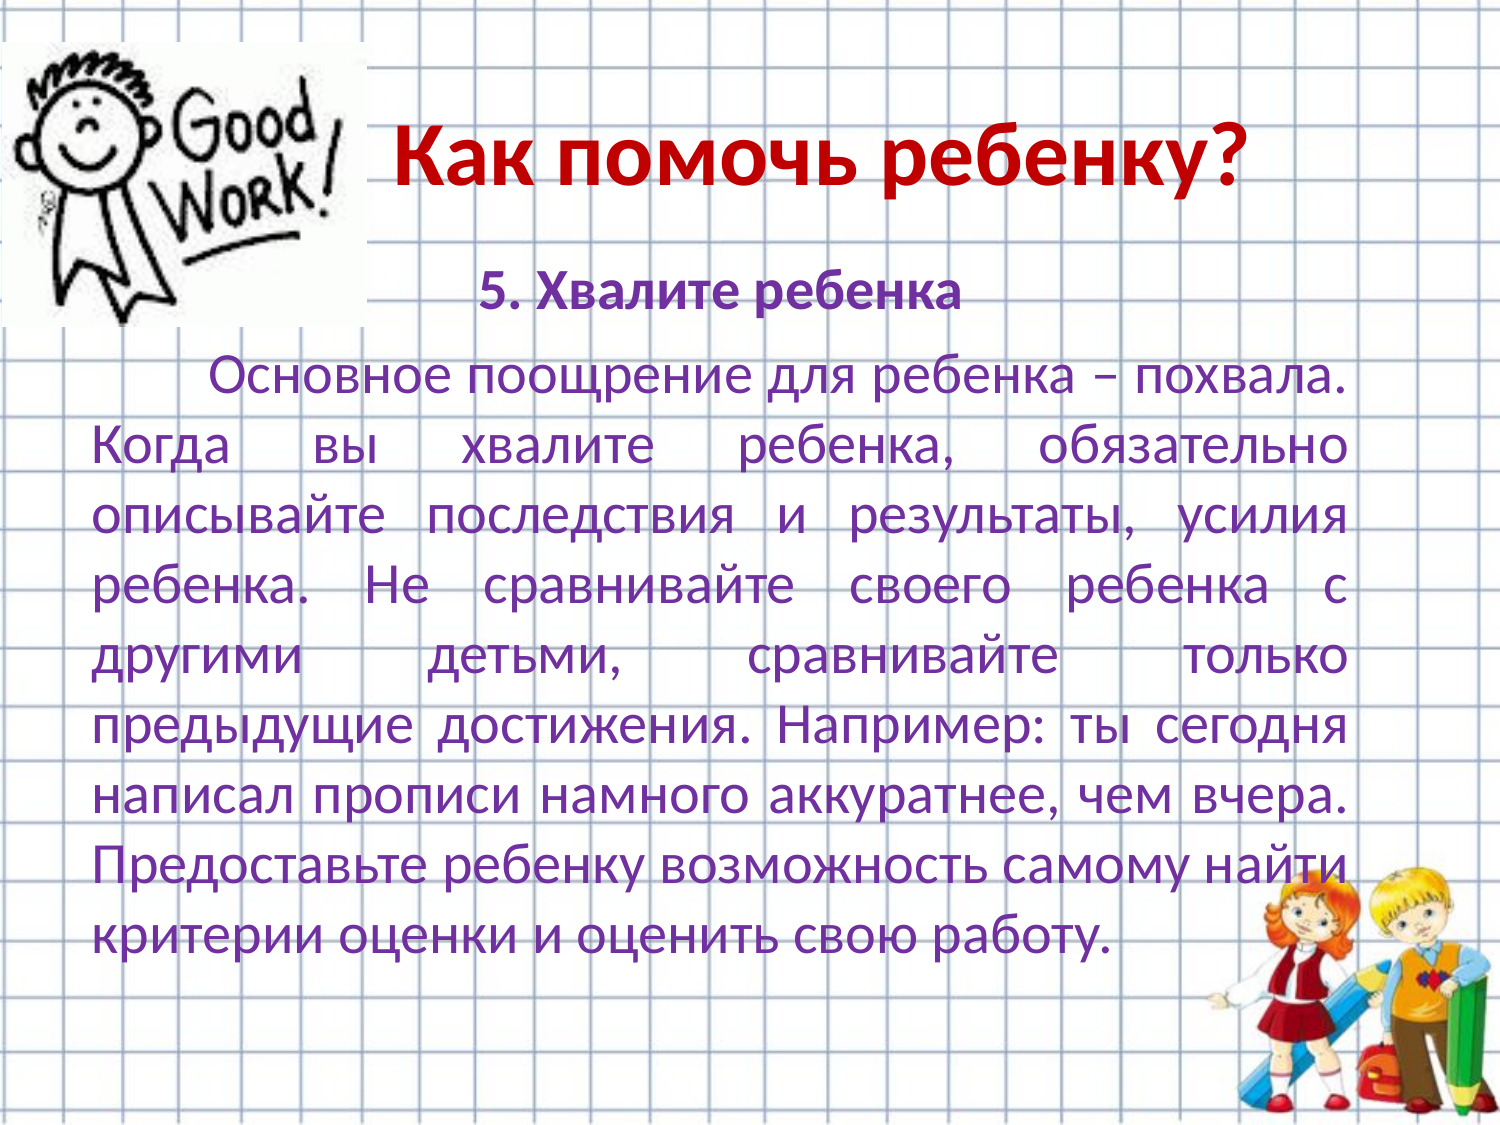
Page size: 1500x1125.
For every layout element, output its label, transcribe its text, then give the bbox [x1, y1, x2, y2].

picture [0, 0, 1500, 1125]
list 5. Хвалите ребенка Основное поощрение для ребенка – похвала. Когда вы хвалите ребенка, обязательно описывайте последствия и результаты, усилия ребенка. Не сравнивайте своего ребенка с другими детьми, сравнивайте только предыдущие достижения. Например: ты сегодня написал прописи намного аккуратнее, чем вчера. Предоставьте ребенку возможность самому найти критерии оценки и оценить свою работу. [76, 243, 1365, 1094]
title Как помочь ребенку? [367, 54, 1427, 243]
